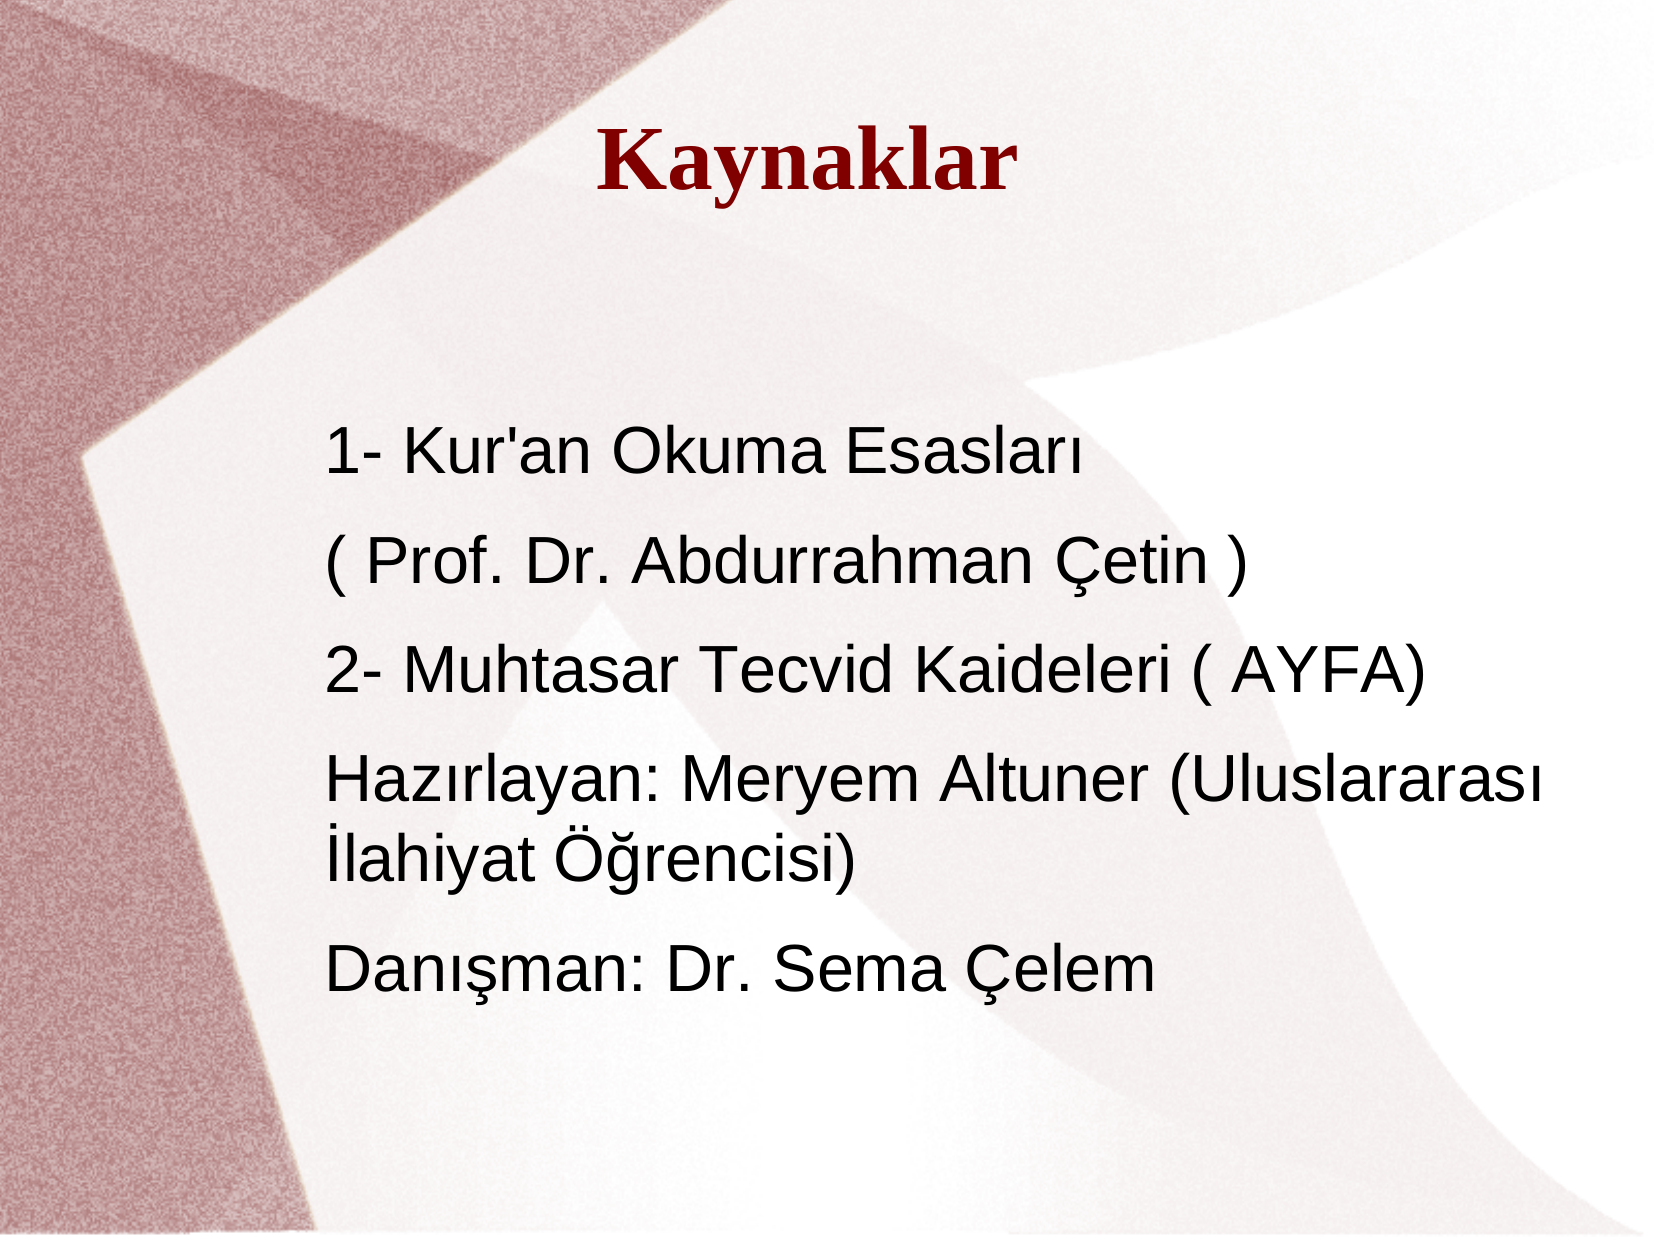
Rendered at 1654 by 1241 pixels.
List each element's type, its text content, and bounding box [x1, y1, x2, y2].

title Kaynaklar [596, 56, 1607, 250]
subtitle 1- Kur'an Okuma Esasları ( Prof. Dr. Abdurrahman Çetin ) 2- Muhtasar Tecvid Kaideleri ( AYFA) Hazırlayan: Meryem Altuner (Uluslararası İlahiyat Öğrencisi) Danışman: Dr. Sema Çelem [324, 297, 1601, 908]
